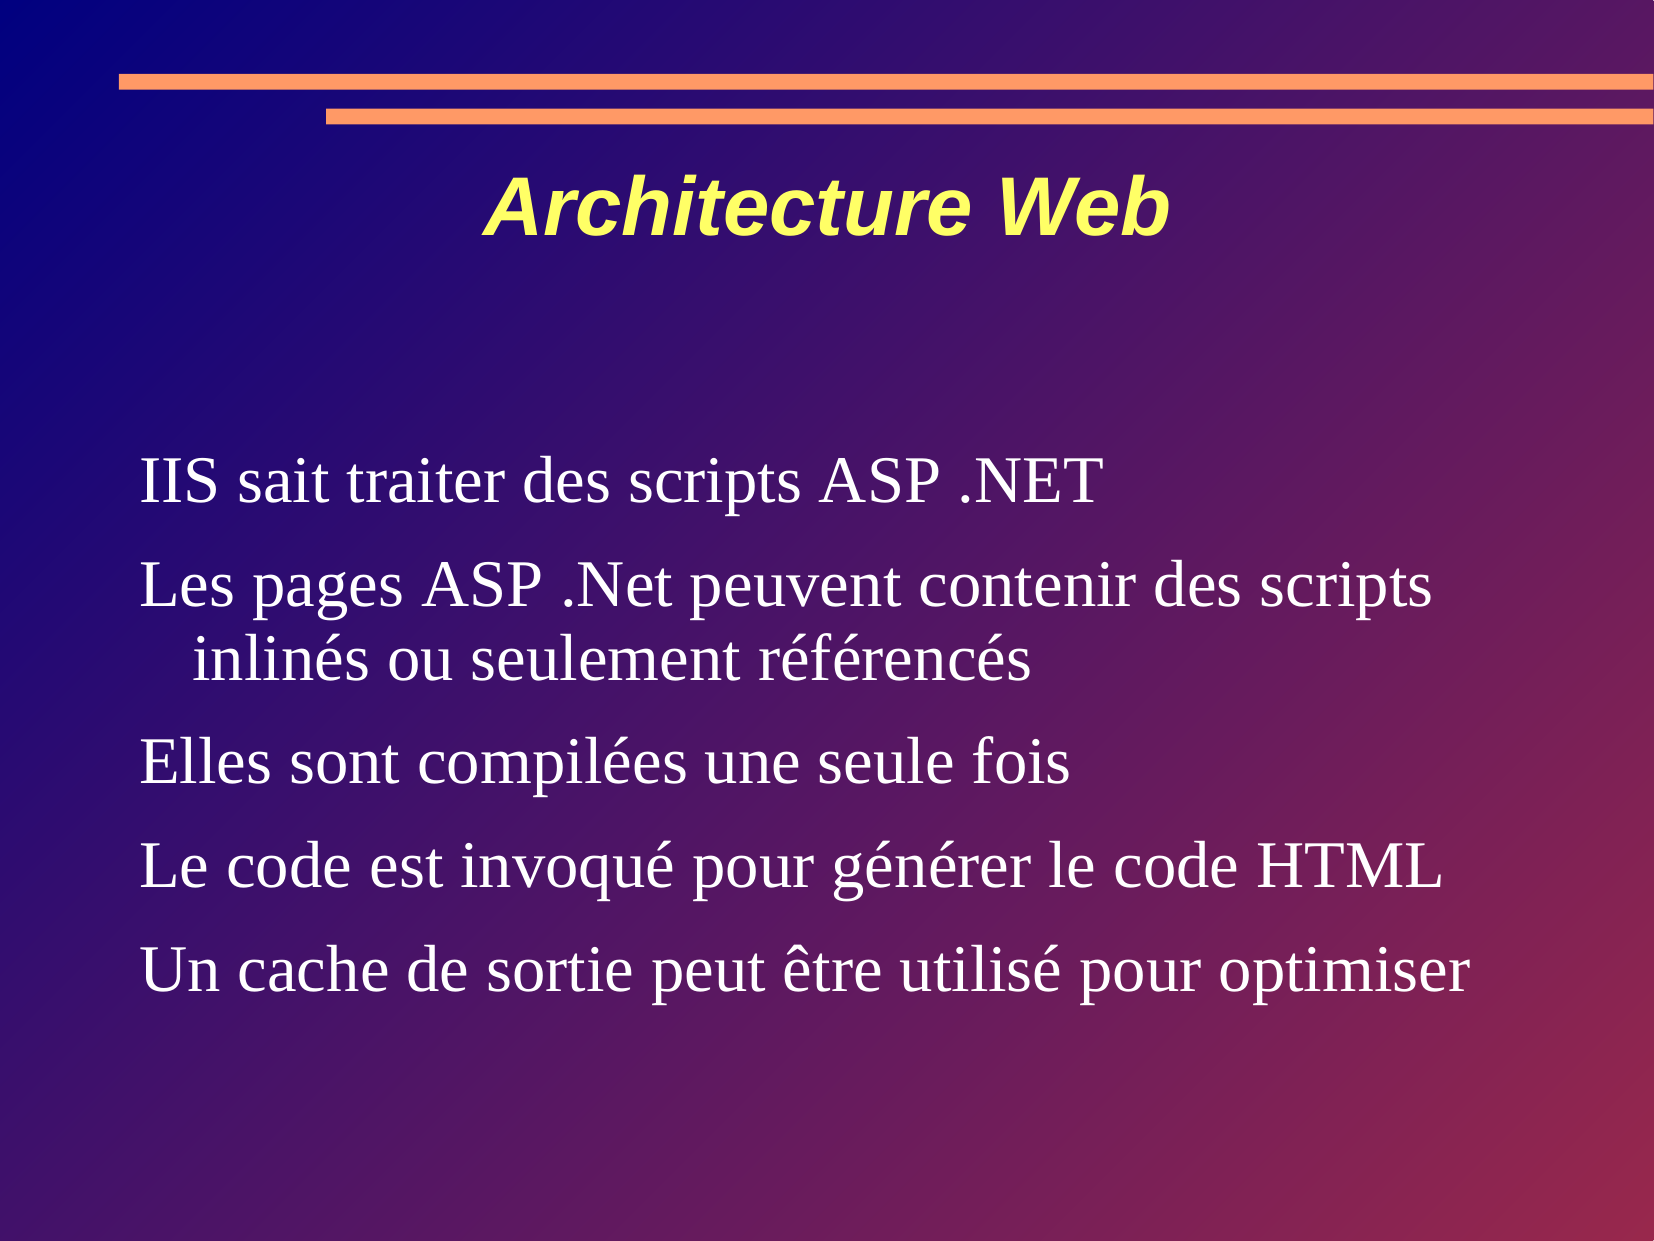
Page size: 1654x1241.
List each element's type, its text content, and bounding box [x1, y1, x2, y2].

title Architecture Web [121, 102, 1534, 311]
list IIS sait traiter des scripts ASP .NET Les pages ASP .Net peuvent contenir des scripts inlinés ou seulement référencés Elles sont compilées une seule fois Le code est invoqué pour générer le code HTML Un cache de sortie peut être utilisé pour optimiser [121, 443, 1534, 1127]
